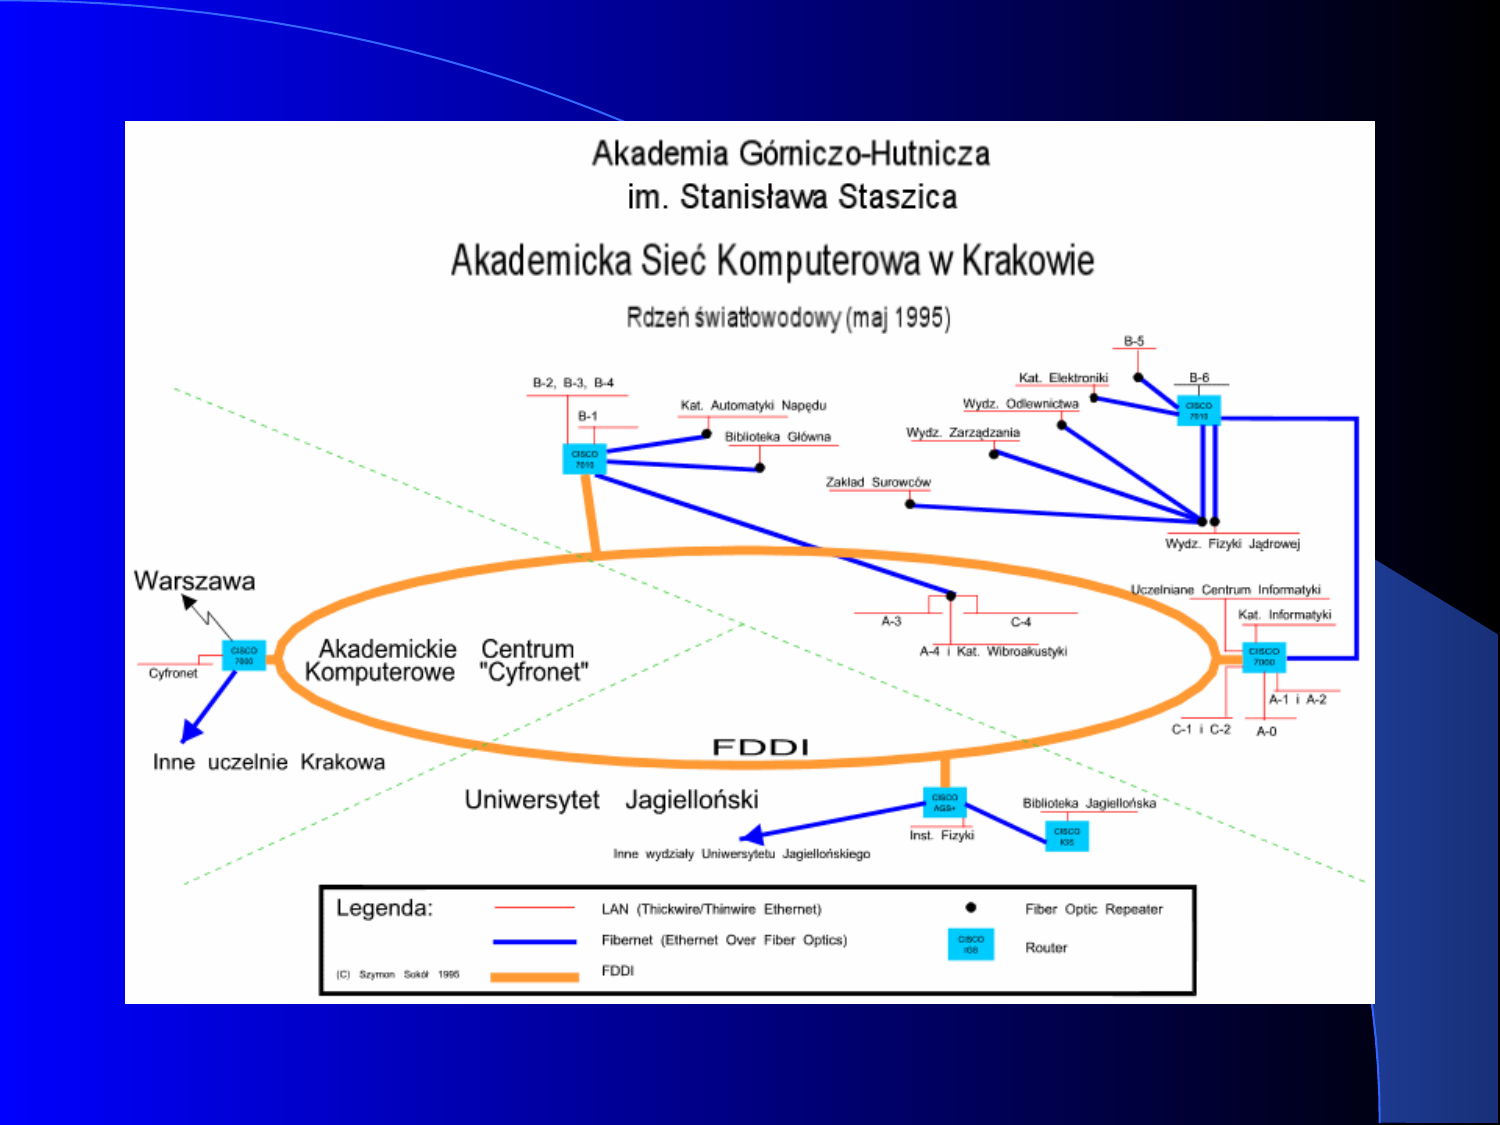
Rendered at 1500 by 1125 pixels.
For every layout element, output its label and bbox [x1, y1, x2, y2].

picture [125, 121, 1375, 1004]
